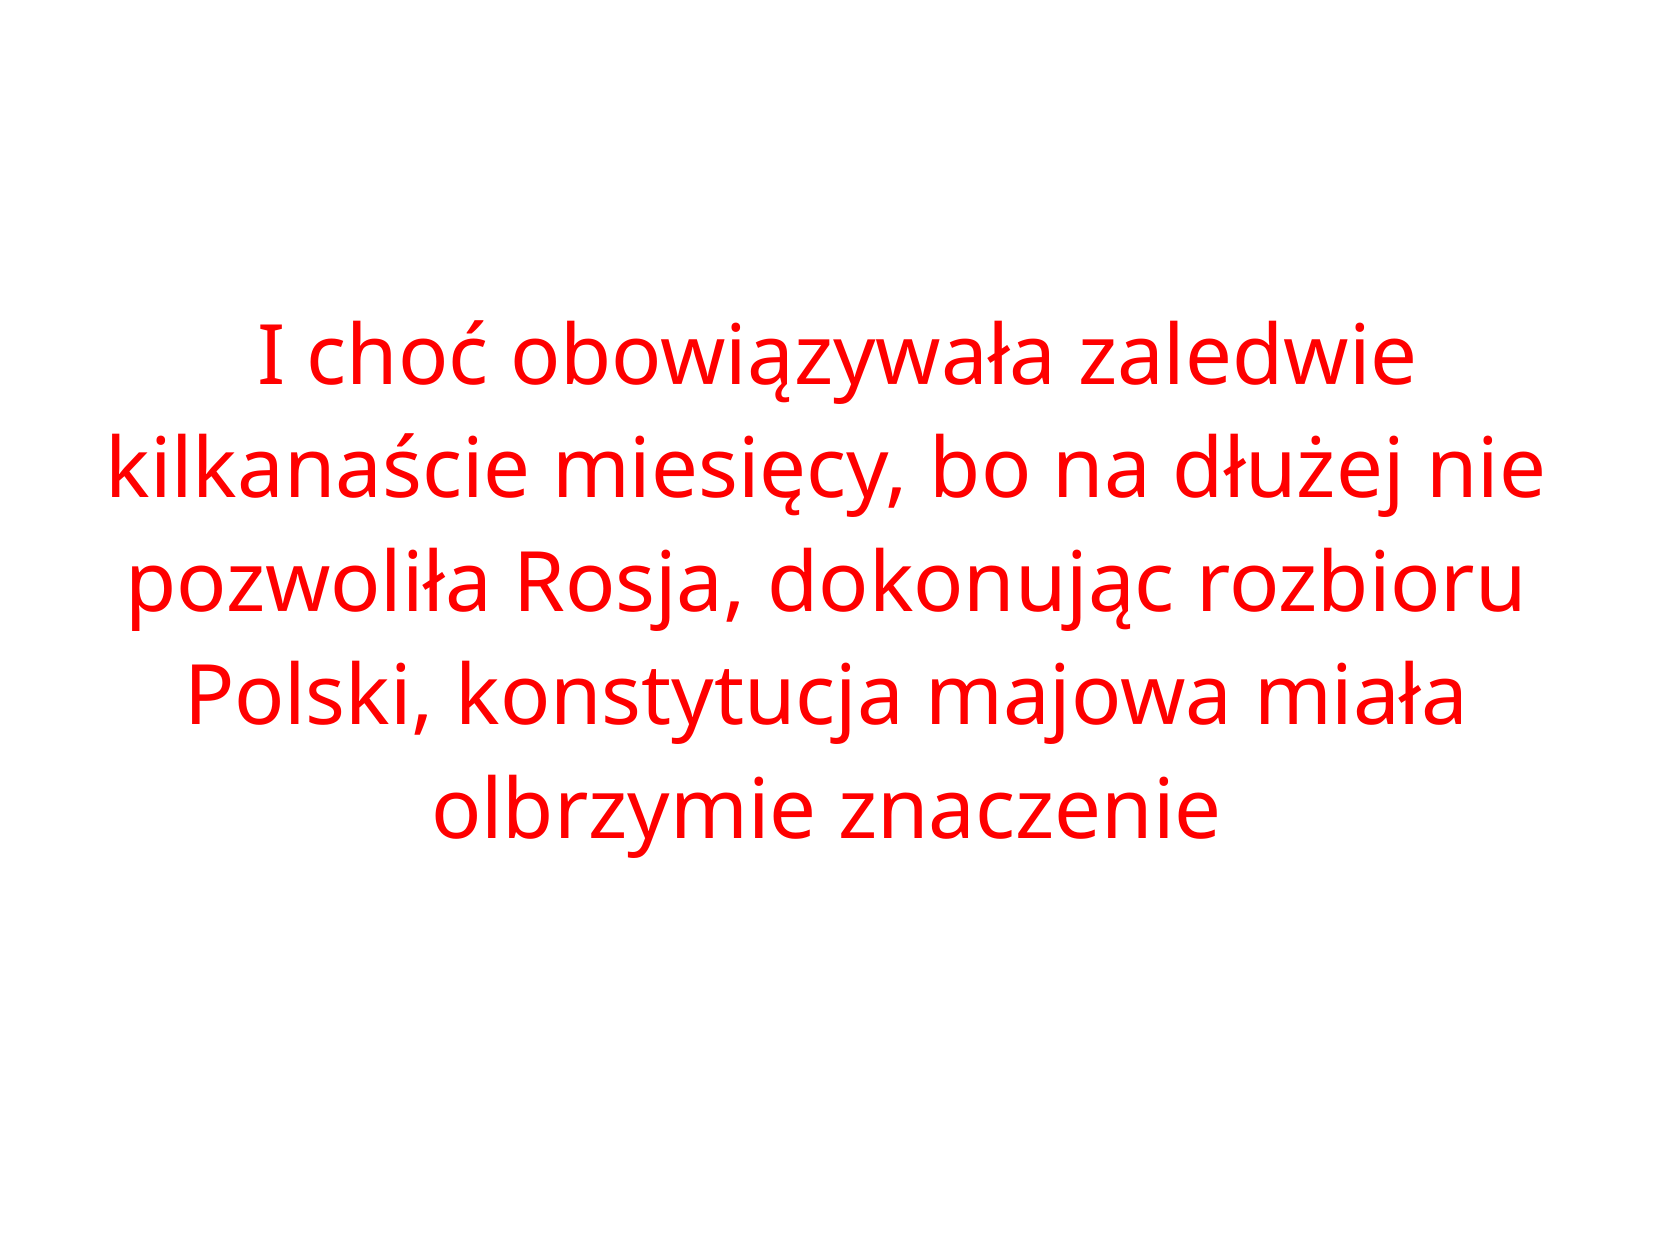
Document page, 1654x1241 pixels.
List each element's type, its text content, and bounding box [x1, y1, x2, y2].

subtitle I choć obowiązywała zaledwie kilkanaście miesięcy, bo na dłużej nie pozwoliła Rosja, dokonując rozbioru Polski, konstytucja majowa miała olbrzymie znaczenie [82, 49, 1571, 1109]
